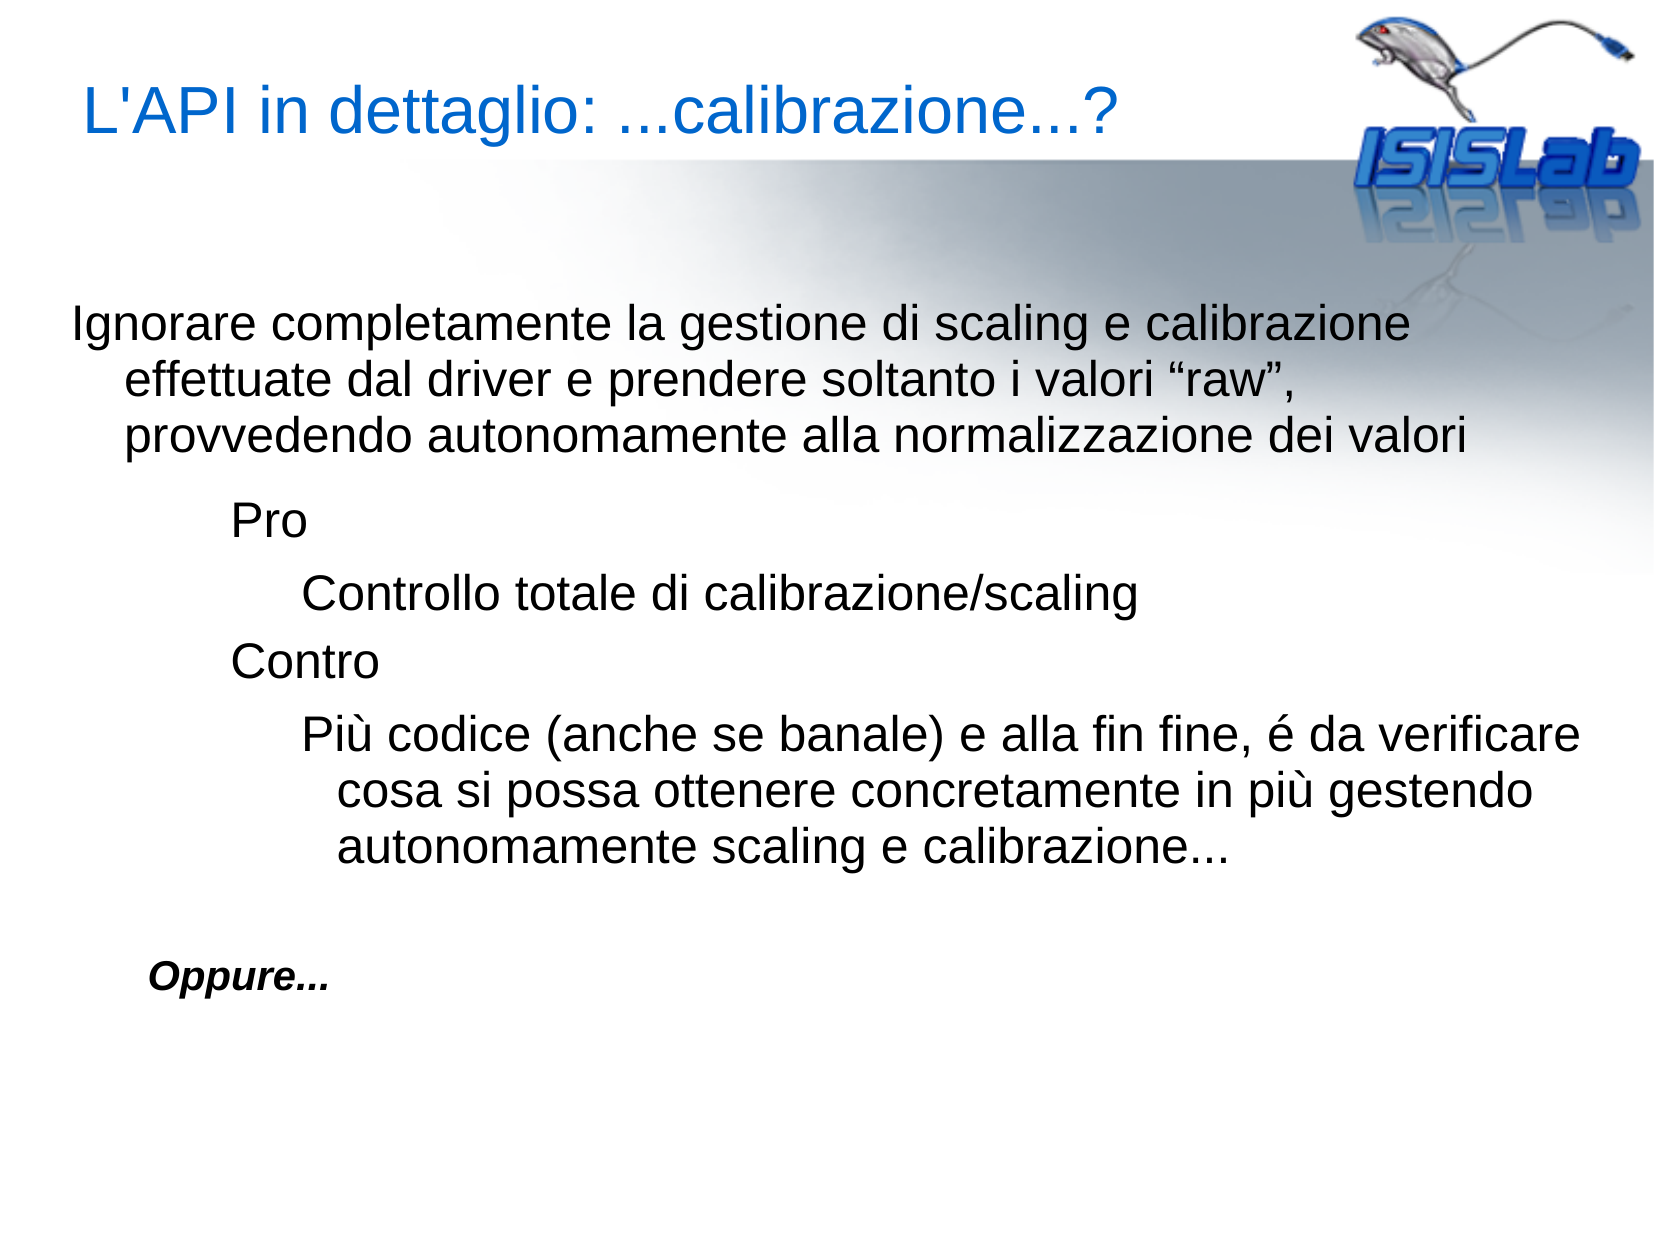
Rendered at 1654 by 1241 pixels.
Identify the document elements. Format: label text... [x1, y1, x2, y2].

picture [0, 0, 1654, 1241]
title L'API in dettaglio: ...calibrazione...? [82, 46, 1572, 175]
list Ignorare completamente la gestione di scaling e calibrazione effettuate dal driver e prendere soltanto i valori “raw”, provvedendo autonomamente alla normalizzazione dei valori Pro Controllo totale di calibrazione/scaling Contro Più codice (anche se banale) e alla fin fine, é da verificare cosa si possa ottenere concretamente in più gestendo autonomamente scaling e calibrazione... Oppure... [53, 295, 1595, 1152]
